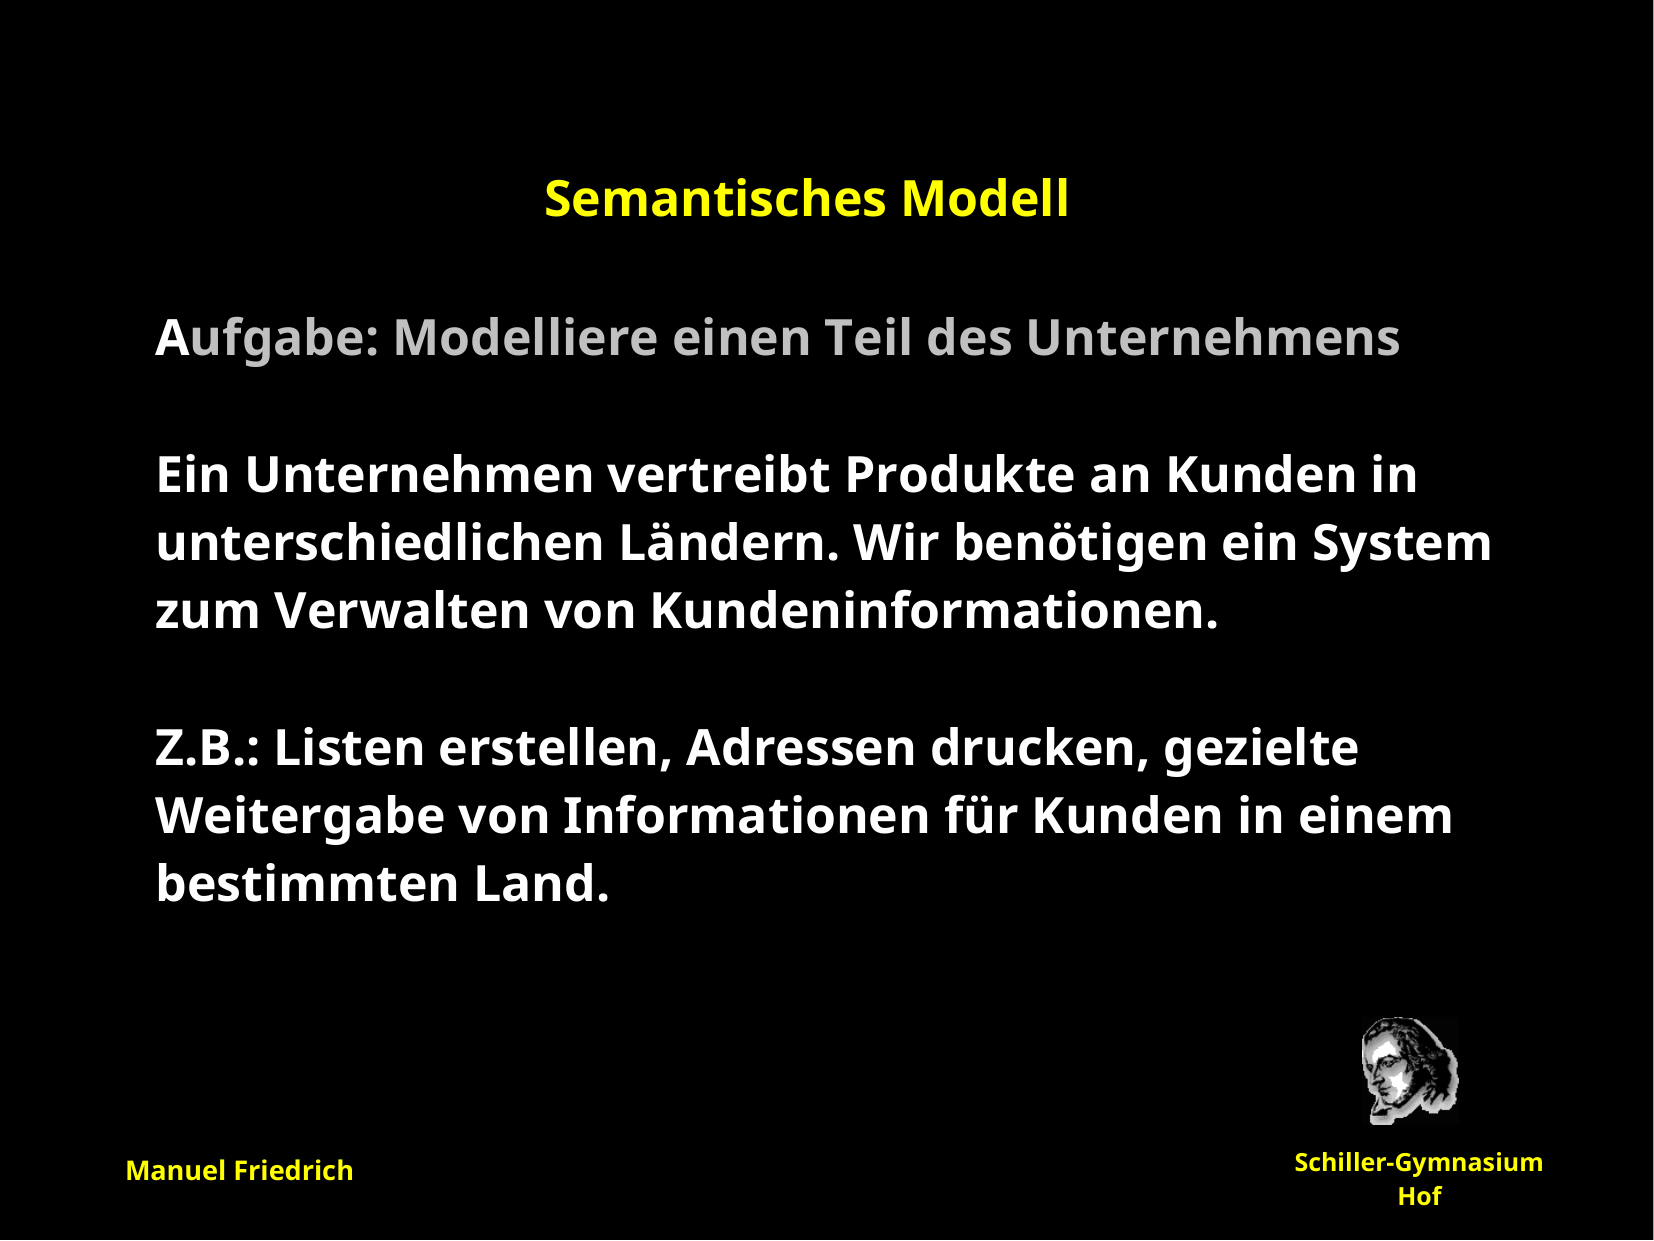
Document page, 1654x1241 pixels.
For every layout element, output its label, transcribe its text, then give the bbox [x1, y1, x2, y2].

text_box Semantisches Modell [544, 162, 1211, 268]
picture [1362, 1017, 1459, 1125]
text_box Aufgabe: Modelliere einen Teil des Unternehmens Ein Unternehmen vertreibt Produkte an Kunden in unterschiedlichen Ländern. Wir benötigen ein System zum Verwalten von Kundeninformationen. Z.B.: Listen erstellen, Adressen drucken, gezielte Weitergabe von Informationen für Kunden in einem bestimmten Land. [155, 302, 1505, 973]
text_box Manuel Friedrich [124, 1151, 357, 1185]
text_box Schiller-Gymnasium Hof [1294, 1145, 1549, 1206]
